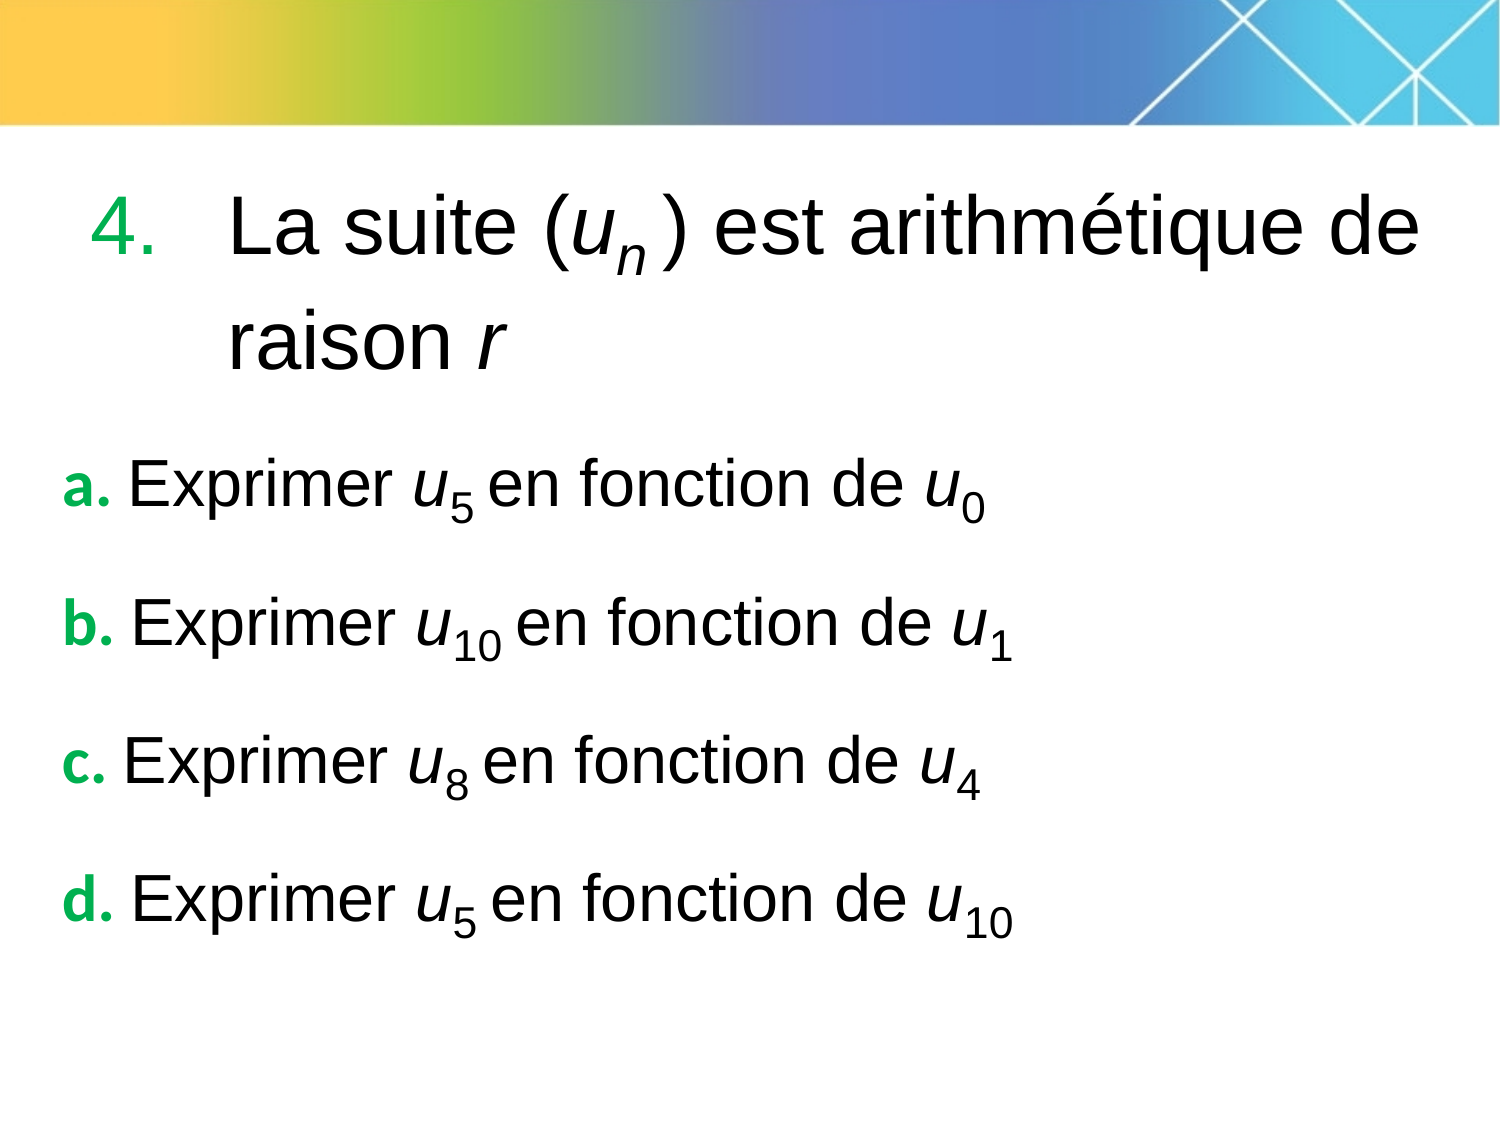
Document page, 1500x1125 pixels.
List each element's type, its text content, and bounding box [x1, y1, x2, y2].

picture [0, 0, 1500, 127]
text_box La suite (un ) est arithmétique de raison r [75, 164, 1500, 338]
text_box a. Exprimer u5 en fonction de u0 b. Exprimer u10 en fonction de u1 c. Exprimer u8 en fonction de u4 d. Exprimer u5 en fonction de u10 [46, 386, 1295, 1075]
